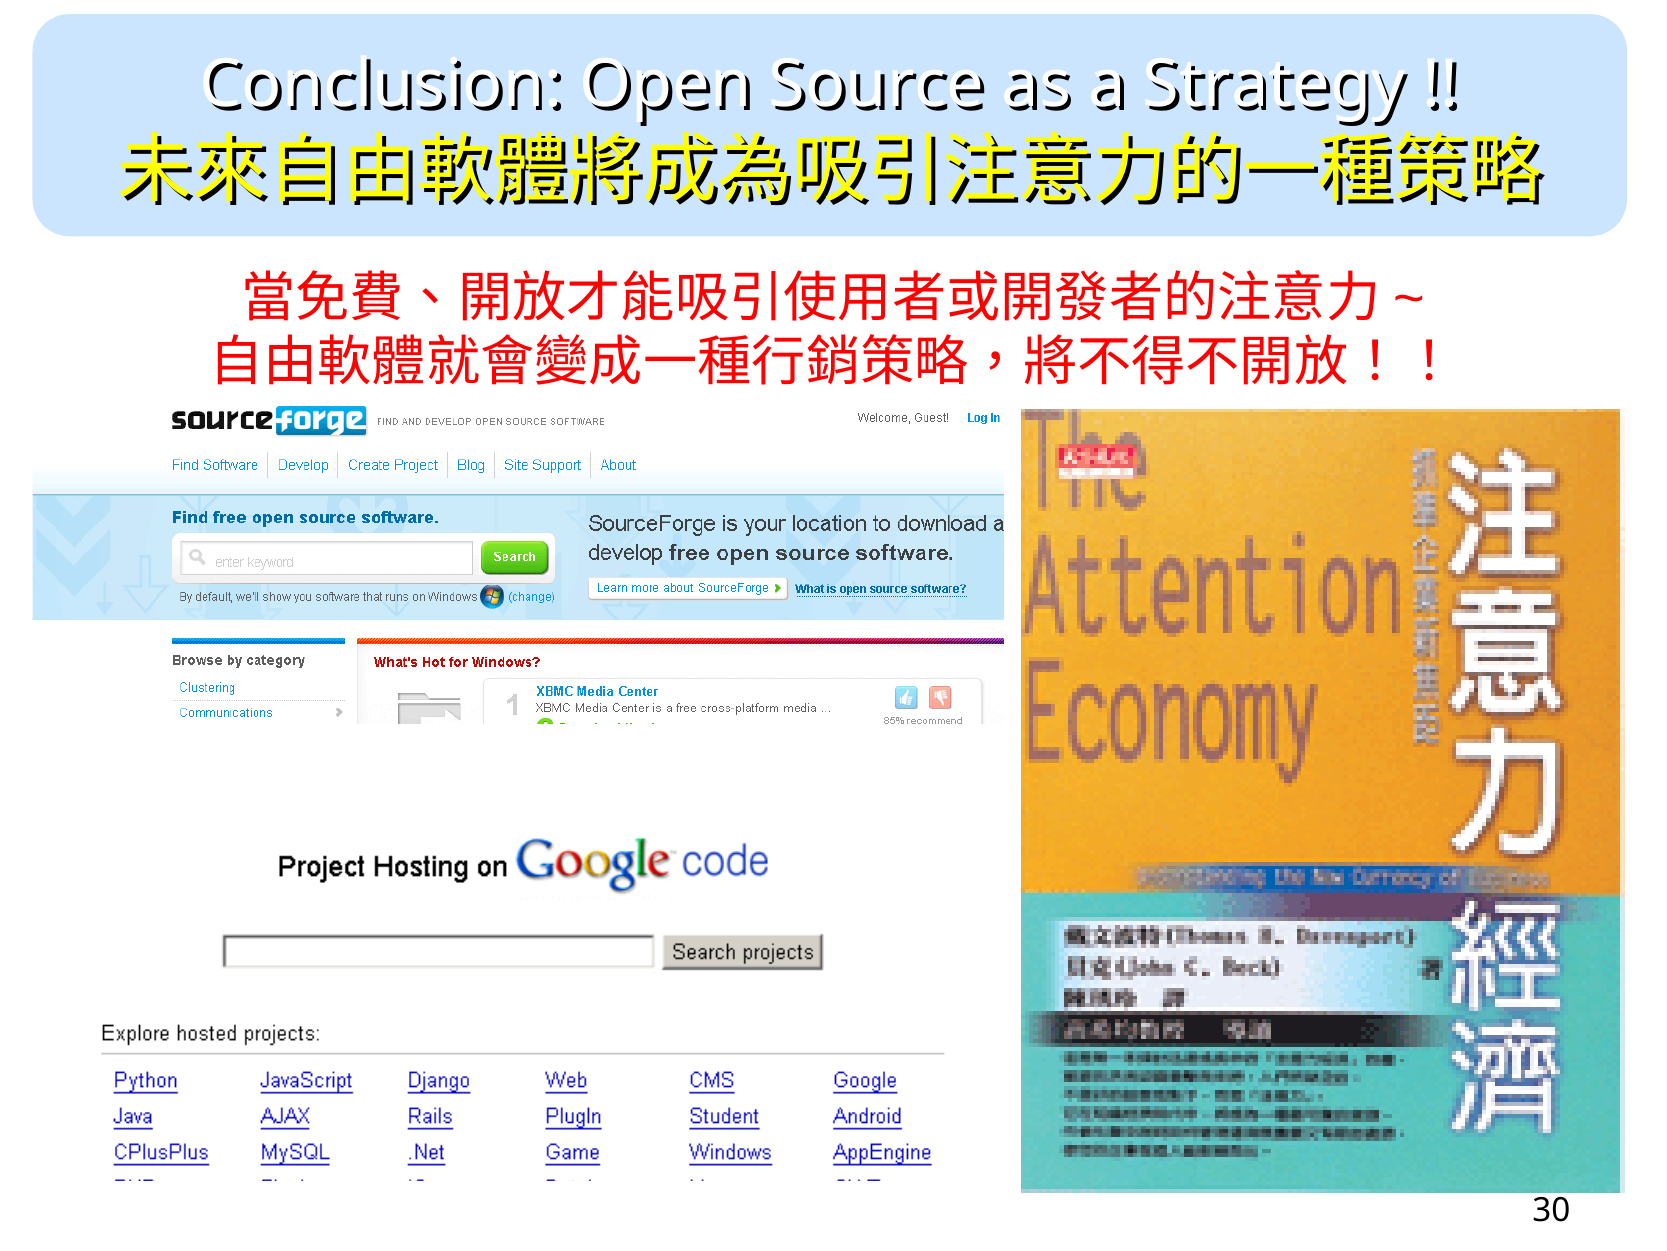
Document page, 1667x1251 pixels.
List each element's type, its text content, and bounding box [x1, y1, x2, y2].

picture [29, 397, 1017, 1181]
text_box 當免費、開放才能吸引使用者或開發者的注意力~ 自由軟體就會變成一種行銷策略，將不得不開放！！ [0, 254, 1667, 400]
picture [1021, 409, 1625, 1193]
text_box Conclusion: Open Source as a Strategy !! 未來自由軟體將成為吸引注意力的一種策略 [32, 14, 1628, 237]
